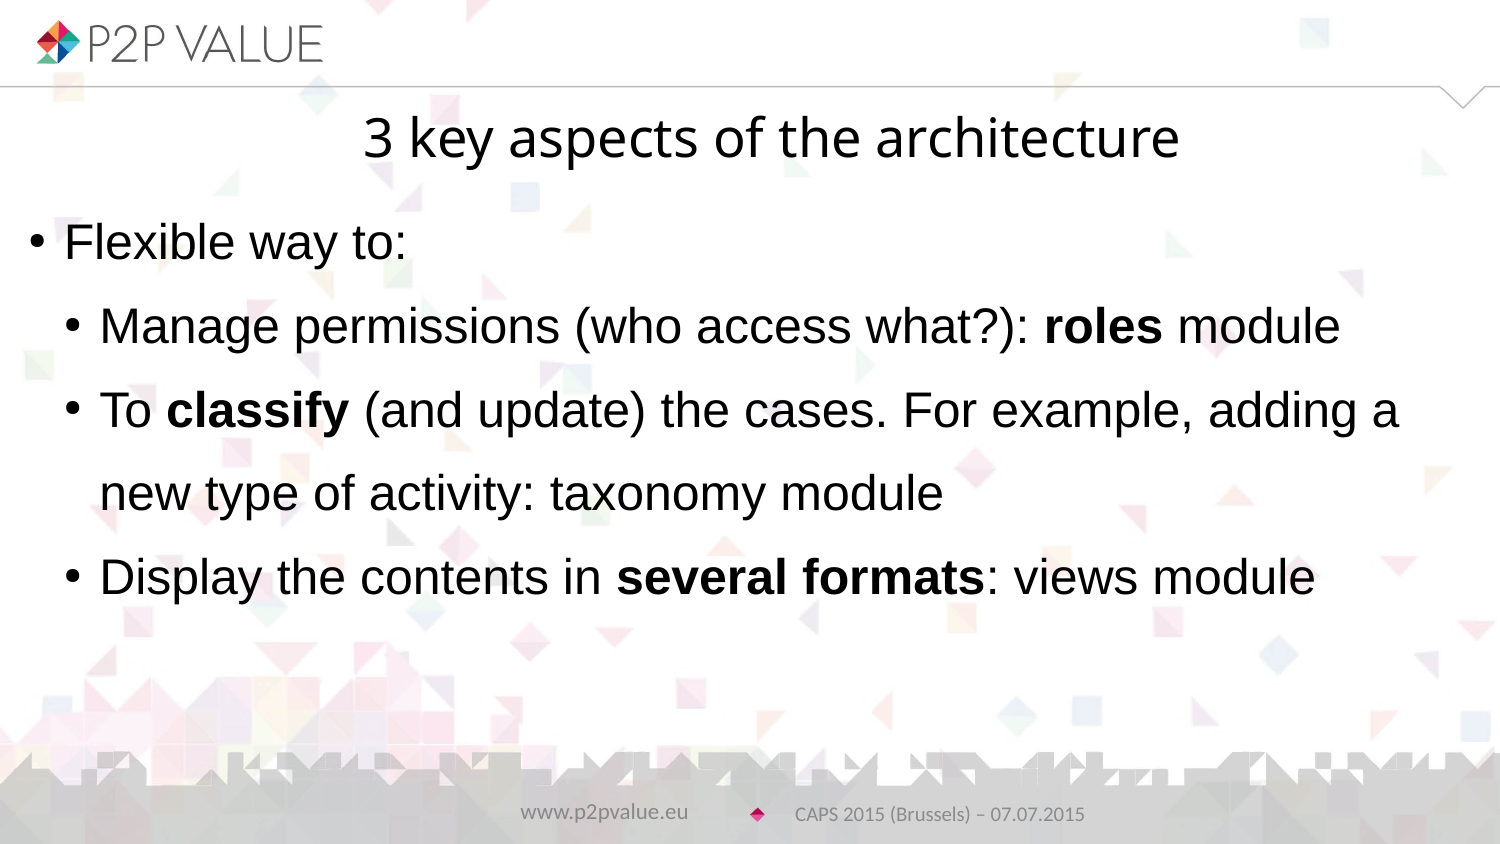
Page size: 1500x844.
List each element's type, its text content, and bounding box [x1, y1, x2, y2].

subtitle Flexible way to: Manage permissions (who access what?): roles module To classify (and update) the cases. For example, adding a new type of activity: taxonomy module Display the contents in several formats: views module [15, 180, 1496, 736]
text_box www.p2pvalue.eu [514, 790, 733, 830]
picture [0, 0, 1500, 844]
text_box CAPS 2015 (Brussels) – 07.07.2015 [781, 790, 1474, 836]
title 3 key aspects of the architecture [105, 92, 1441, 180]
